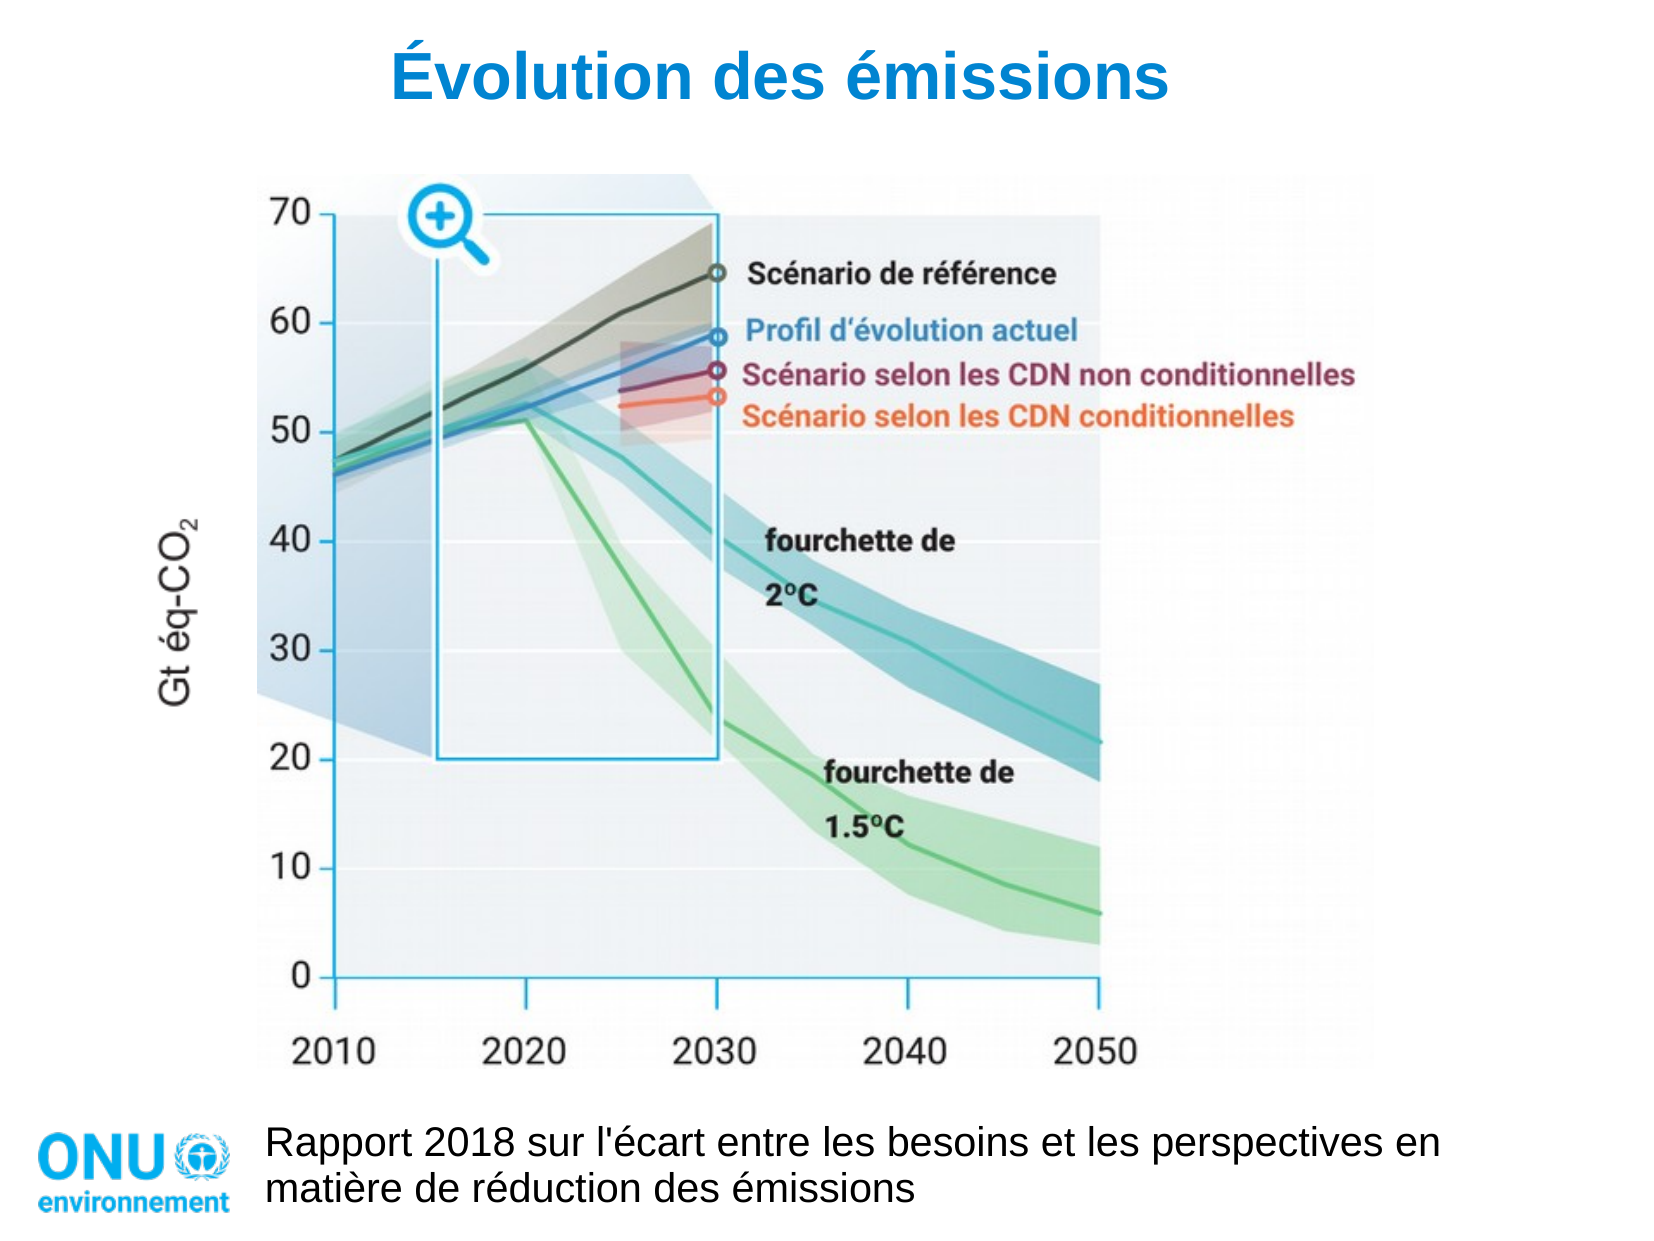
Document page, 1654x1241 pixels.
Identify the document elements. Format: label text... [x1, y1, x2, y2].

text_box Rapport 2018 sur l'écart entre les besoins et les perspectives en matière de réduction des émissions [250, 1111, 1583, 1221]
picture [144, 511, 205, 712]
text_box Évolution des émissions [155, 31, 1407, 130]
picture [257, 174, 1374, 1069]
picture [37, 1122, 231, 1227]
